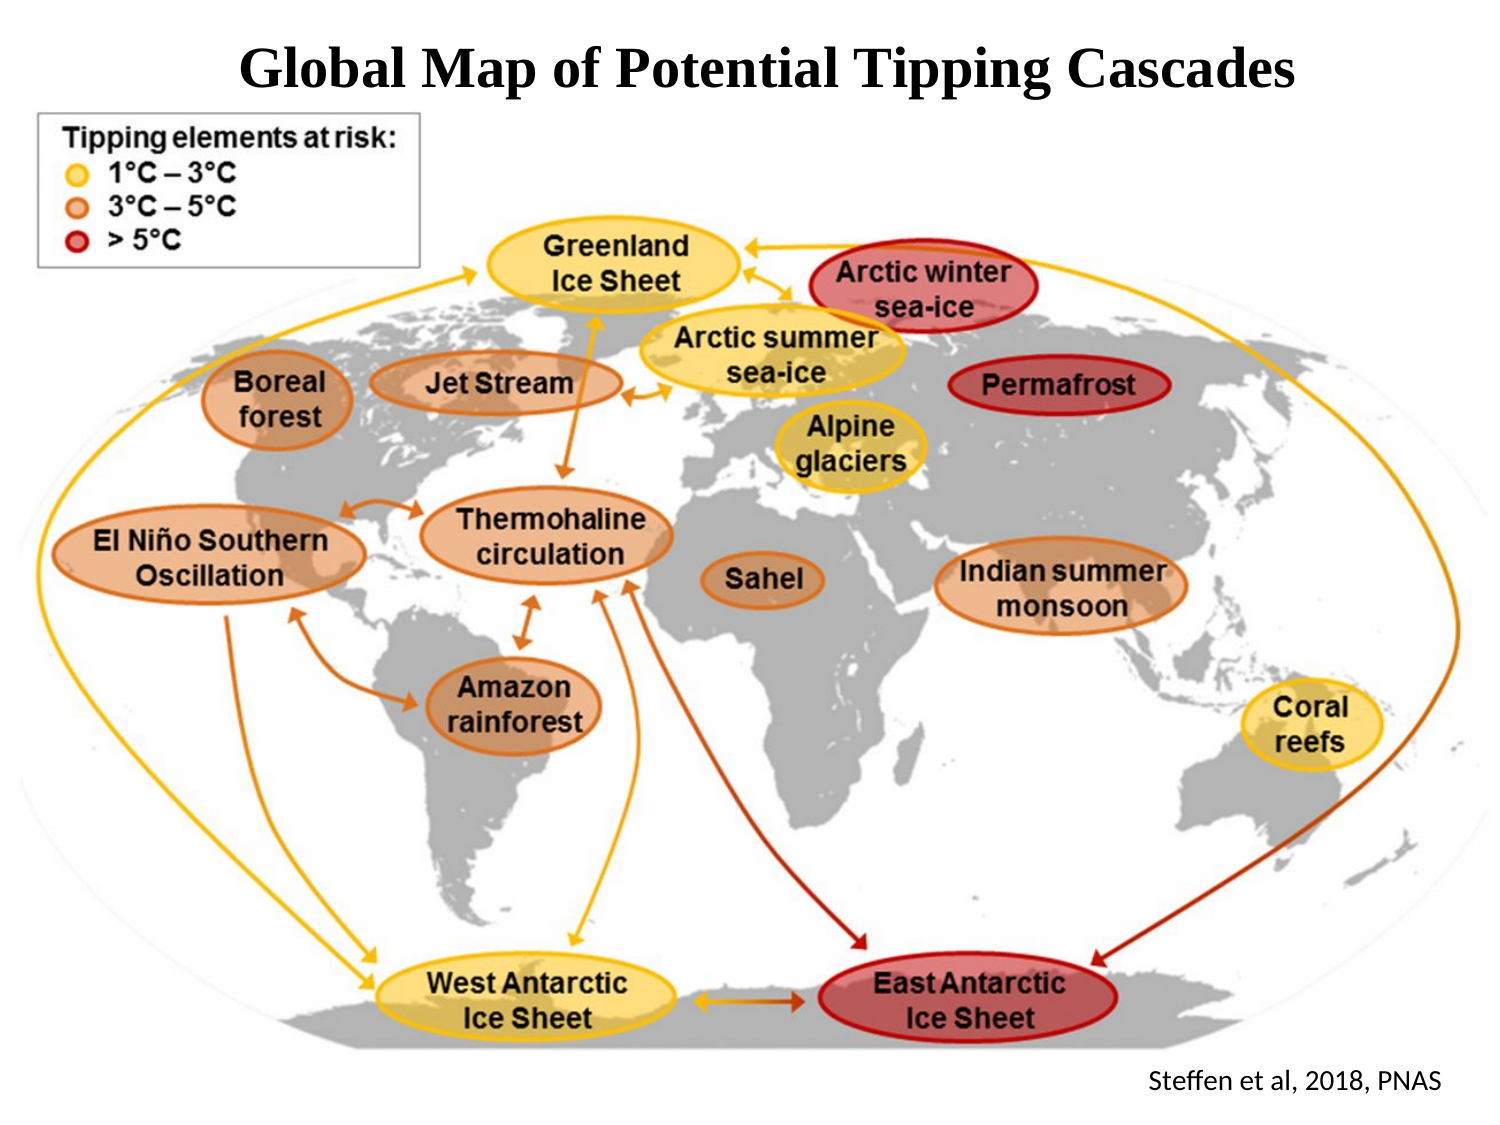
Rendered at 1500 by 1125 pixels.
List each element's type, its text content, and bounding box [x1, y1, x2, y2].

picture [17, 109, 1490, 1055]
text_box Steffen et al, 2018, PNAS [1134, 1054, 1458, 1104]
text_box Global Map of Potential Tipping Cascades [223, 21, 1327, 107]
